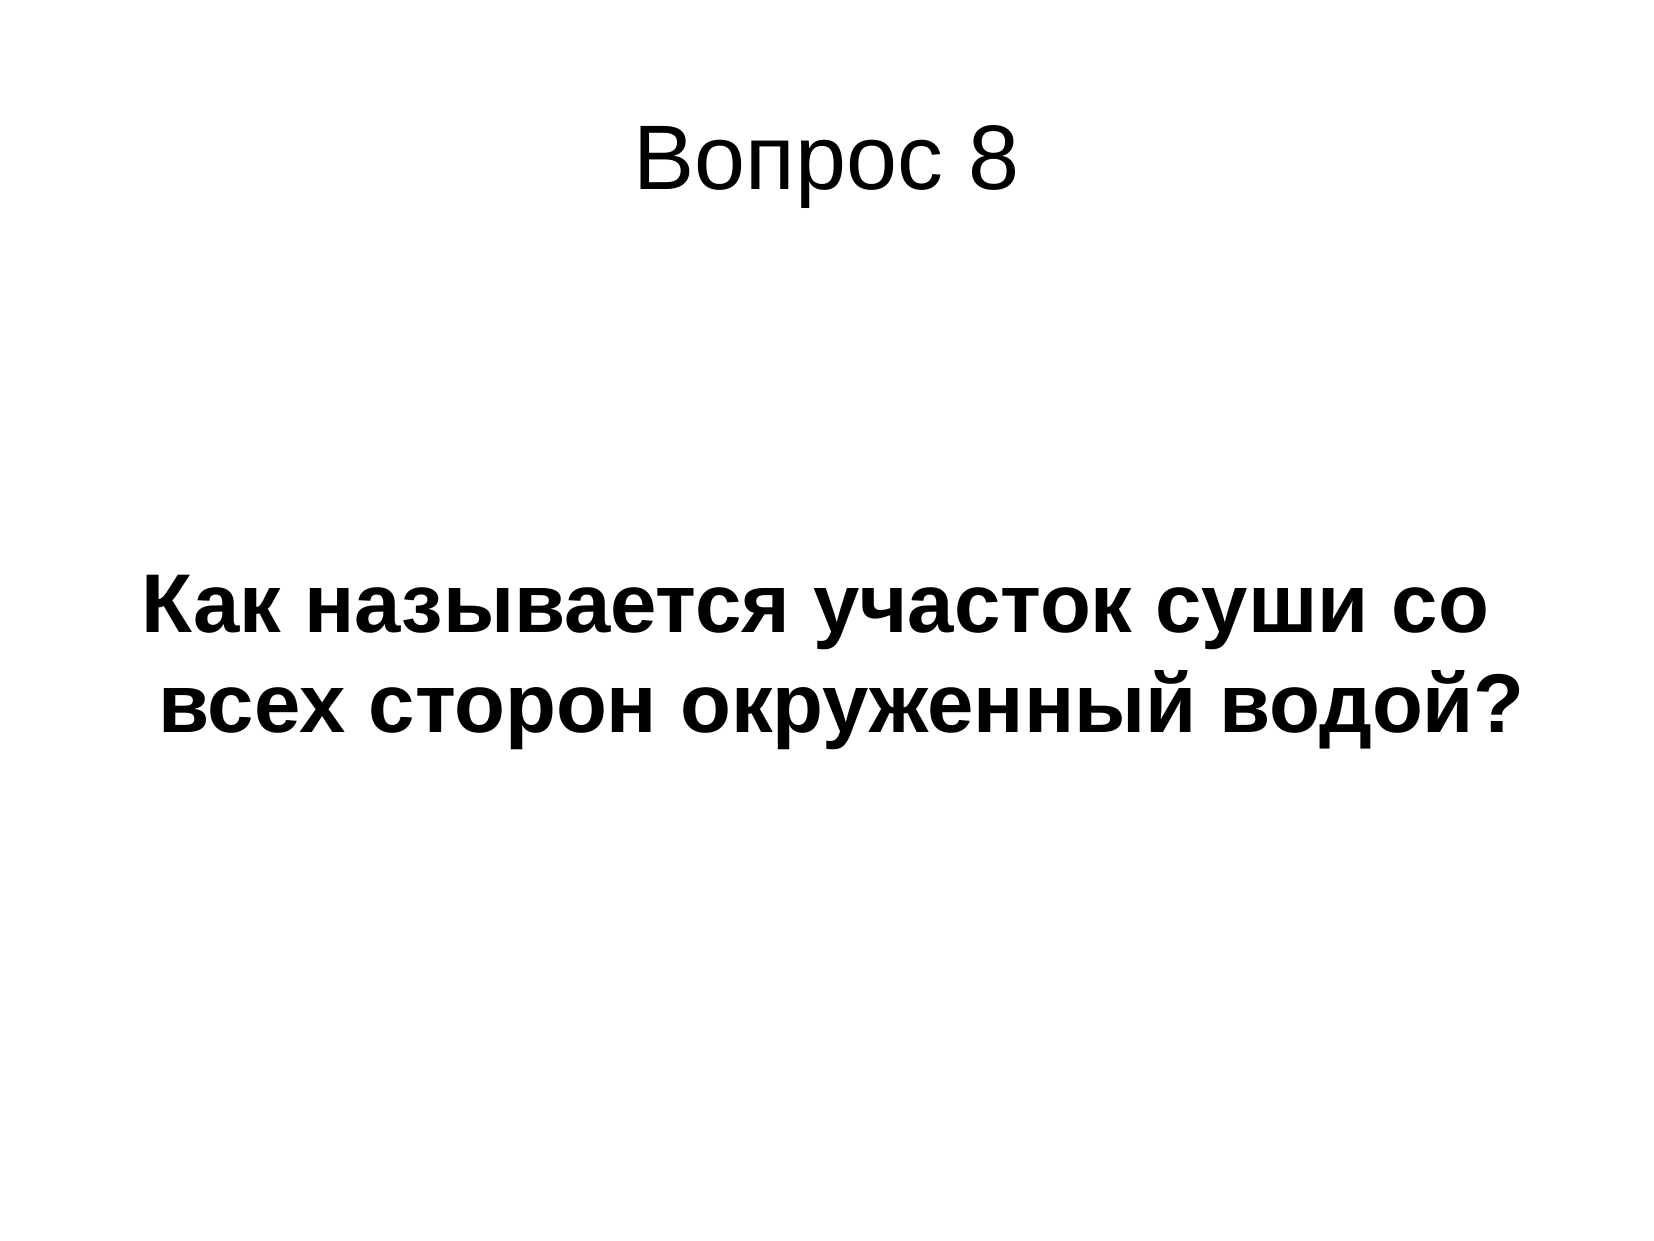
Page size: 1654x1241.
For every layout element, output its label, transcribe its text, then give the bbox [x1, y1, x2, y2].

list Как называется участок суши со всех сторон окруженный водой? [0, 290, 1625, 1109]
title Вопрос 8 [82, 49, 1571, 257]
